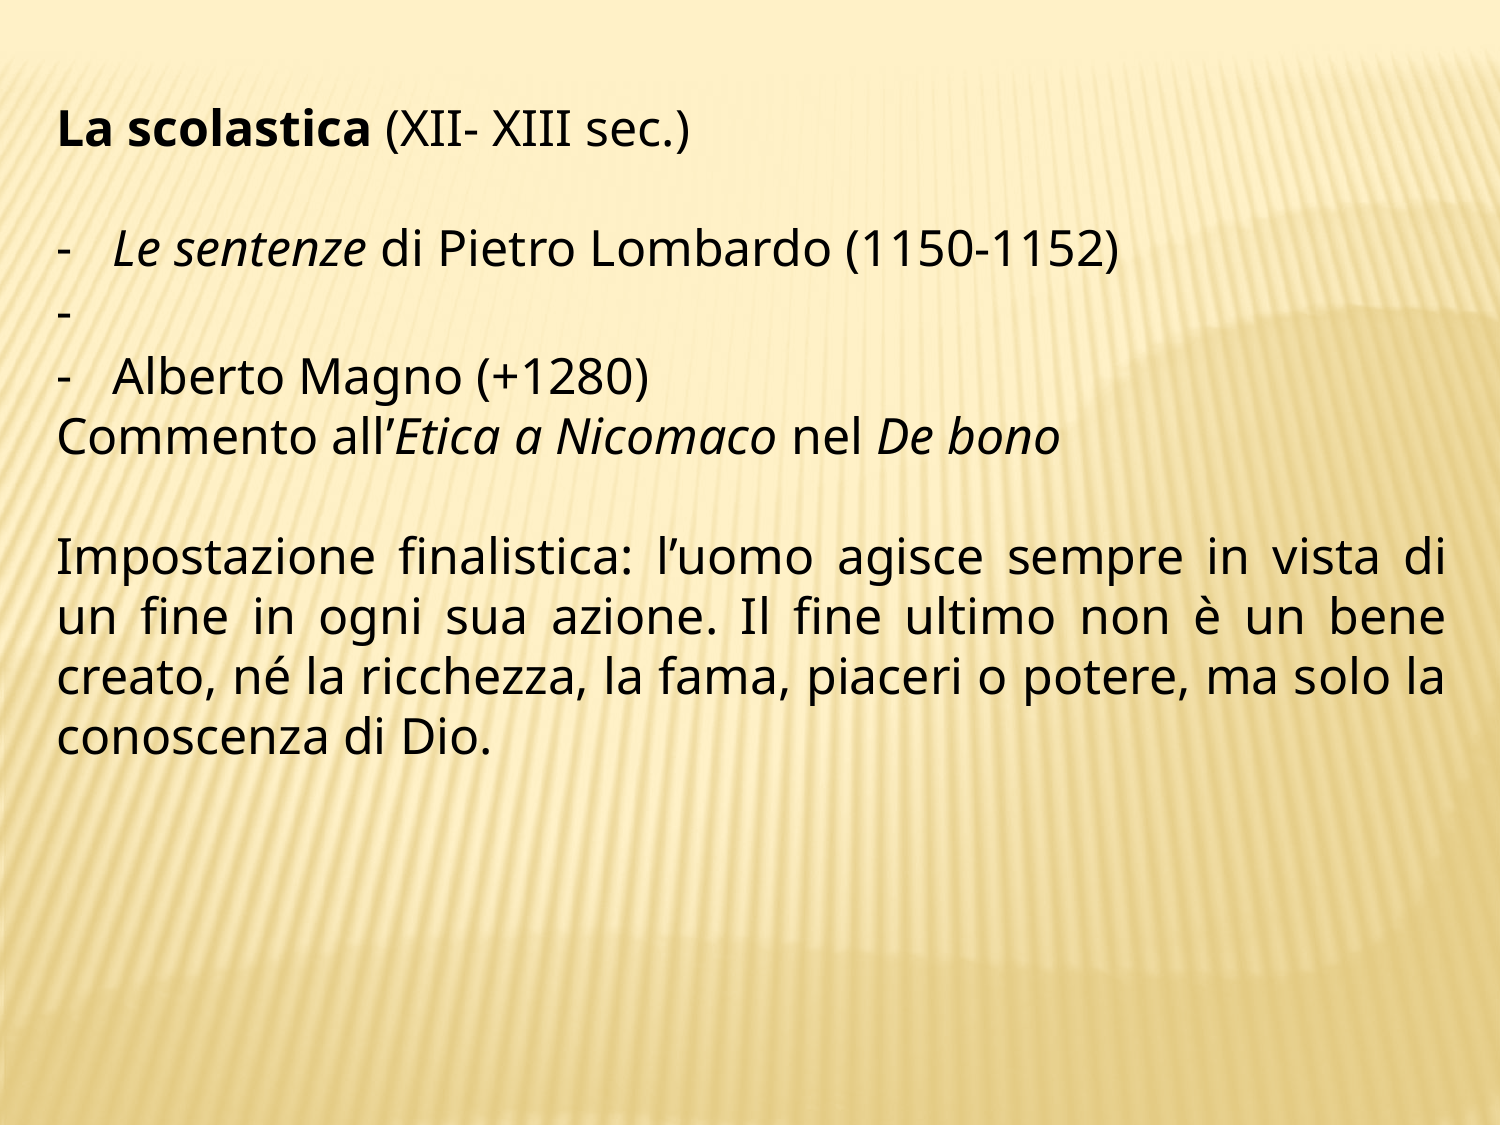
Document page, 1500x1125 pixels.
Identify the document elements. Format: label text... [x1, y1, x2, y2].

text_box La scolastica (XII- XIII sec.) Le sentenze di Pietro Lombardo (1150-1152) Alberto Magno (+1280) Commento all’Etica a Nicomaco nel De bono Impostazione finalistica: l’uomo agisce sempre in vista di un fine in ogni sua azione. Il fine ultimo non è un bene creato, né la ricchezza, la fama, piaceri o potere, ma solo la conoscenza di Dio. [41, 88, 1471, 771]
